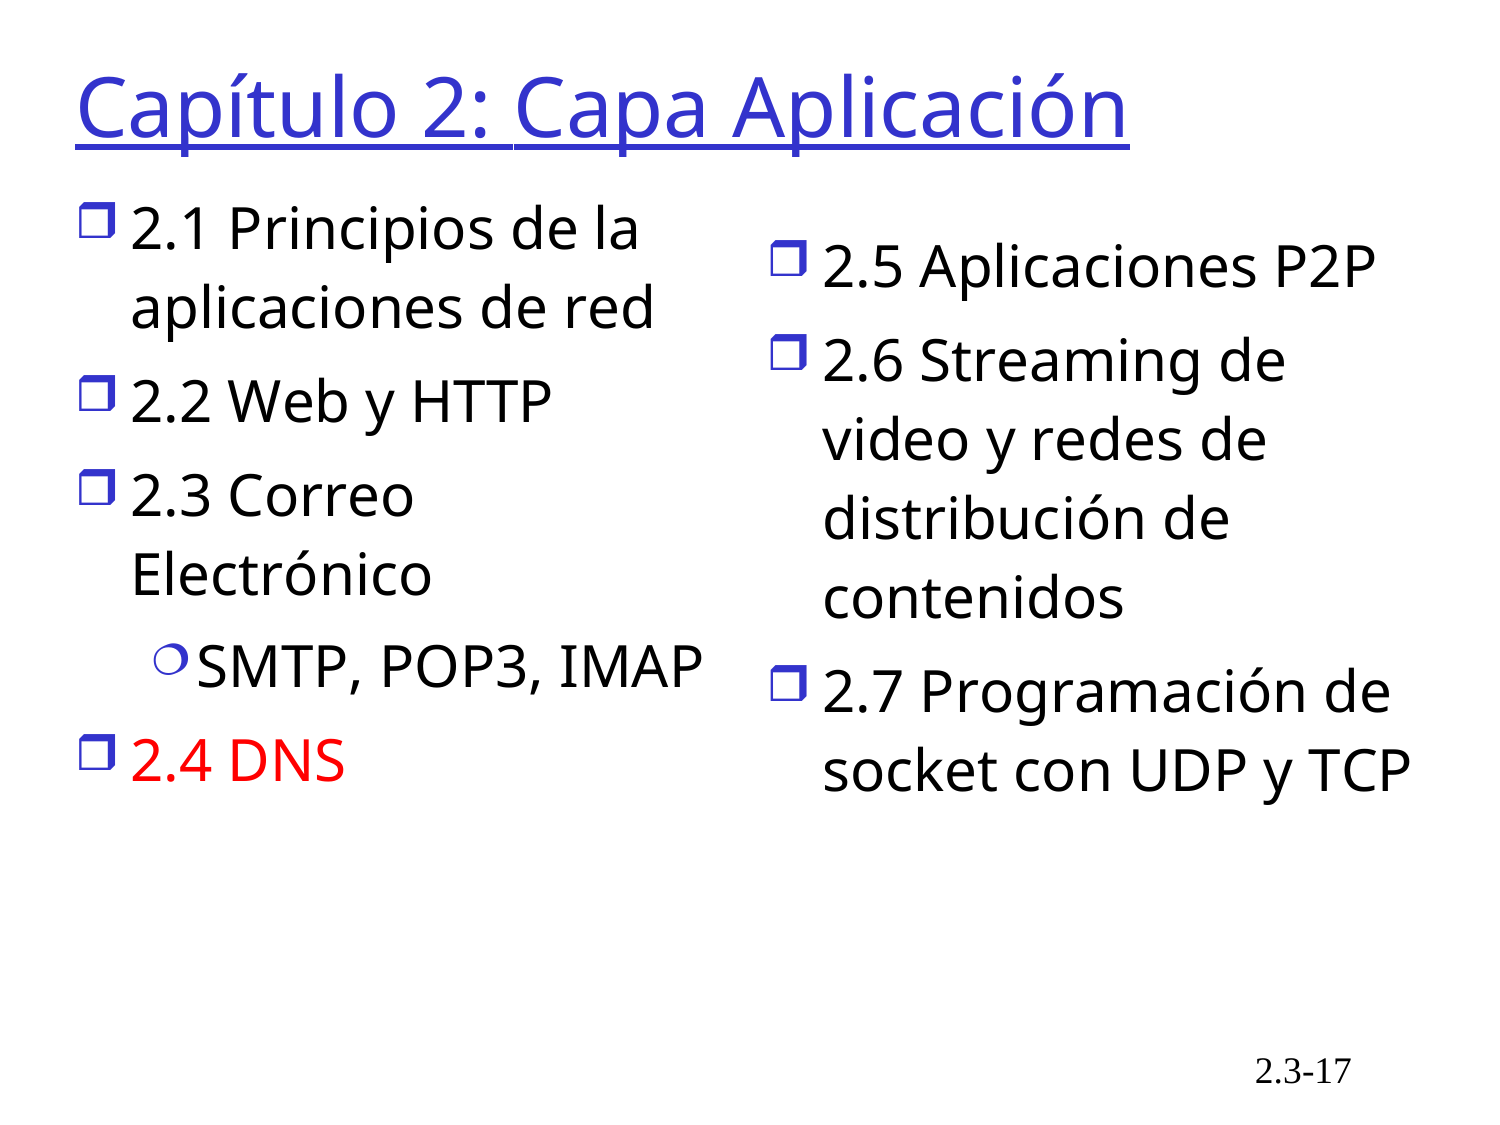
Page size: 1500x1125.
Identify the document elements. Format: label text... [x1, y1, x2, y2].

list 2.5 Aplicaciones P2P 2.6 Streaming de video y redes de distribución de contenidos 2.7 Programación de socket con UDP y TCP [766, 224, 1426, 968]
list 2.1 Principios de la aplicaciones de red 2.2 Web y HTTP 2.3 Correo Electrónico SMTP, POP3, IMAP 2.4 DNS [75, 187, 734, 1003]
title Capítulo 2: Capa Aplicación [75, 23, 1426, 188]
